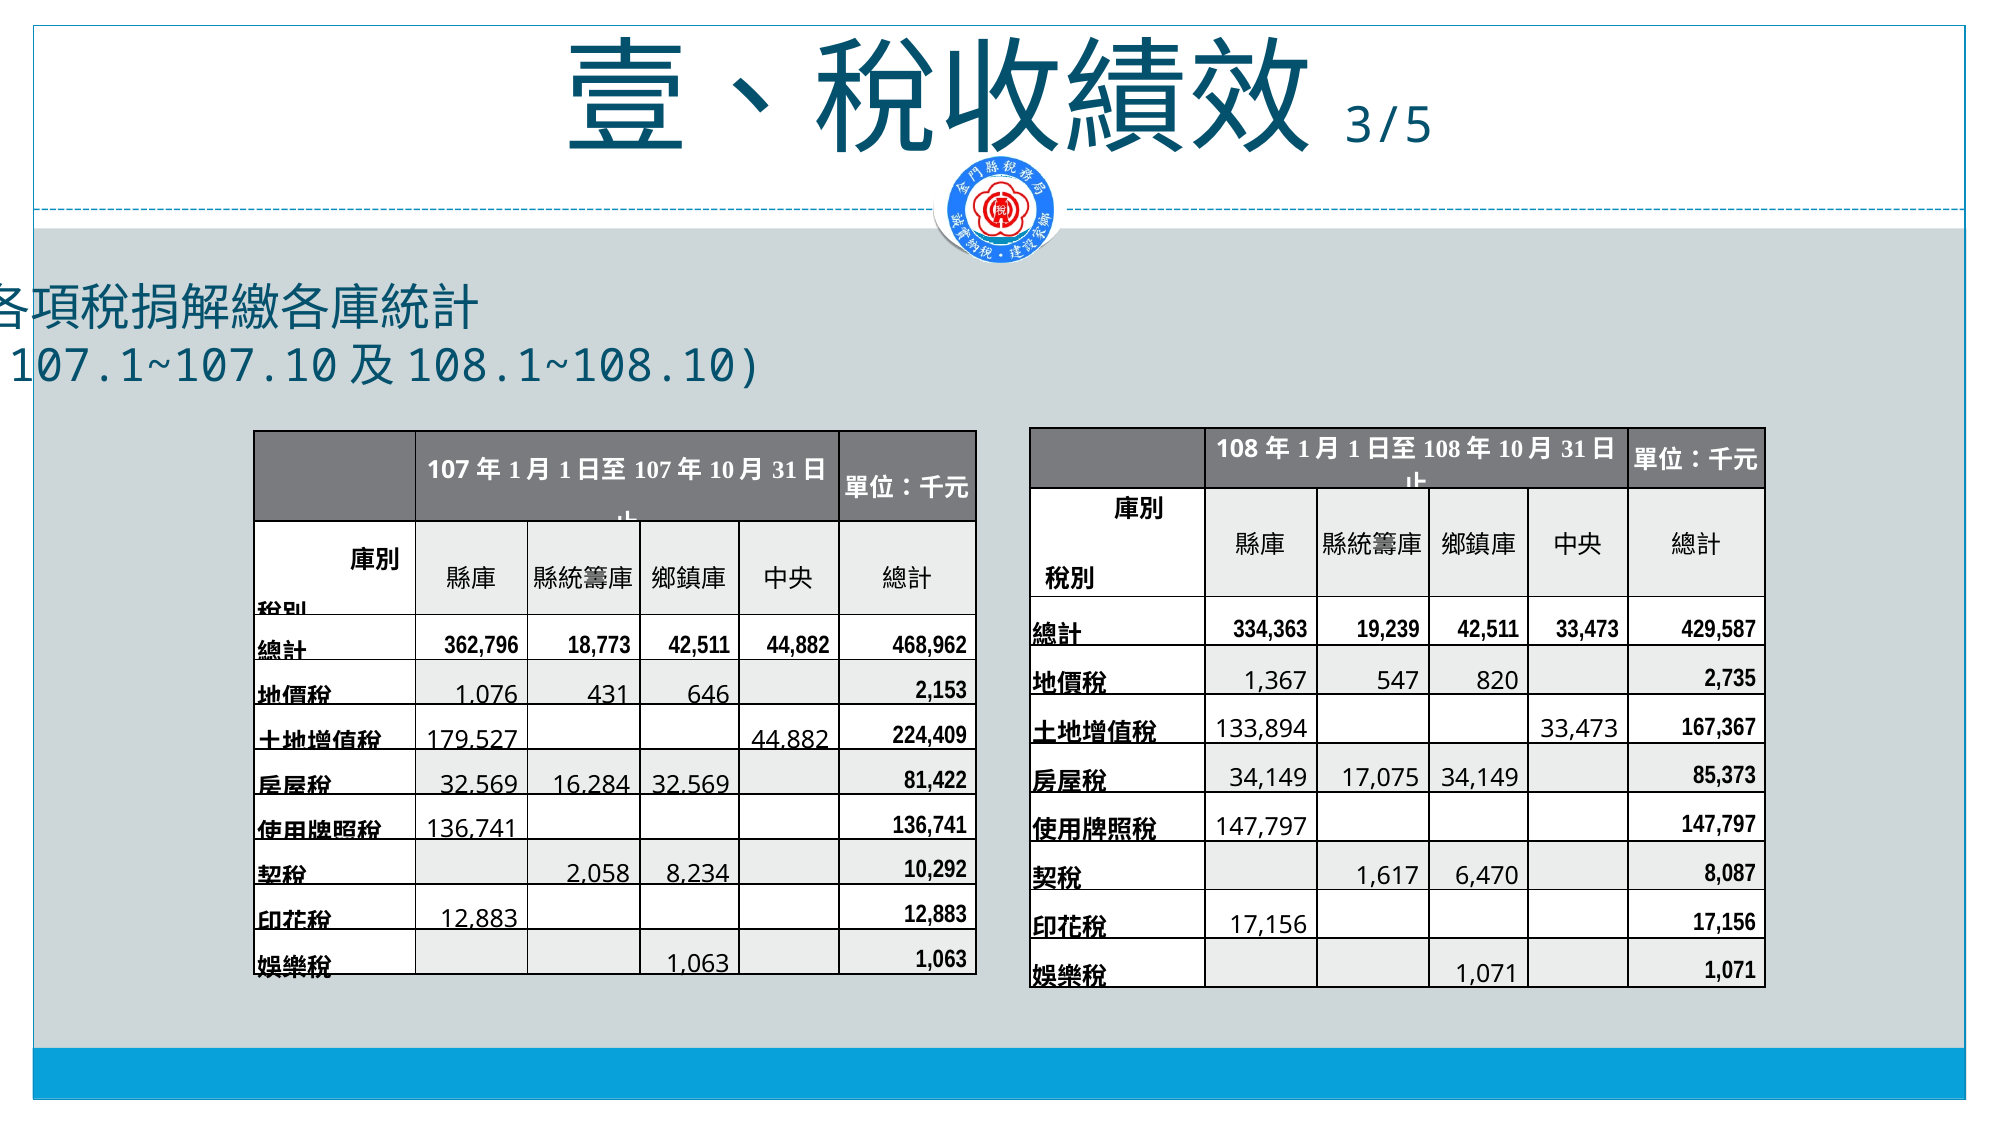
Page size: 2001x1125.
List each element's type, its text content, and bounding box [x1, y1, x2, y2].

table_cell [416, 840, 527, 883]
table_cell 土地增值稅 [1031, 695, 1204, 742]
table_cell 1,071 [1430, 939, 1527, 986]
table_cell 土地增值稅 [255, 705, 415, 748]
table_cell 1,063 [641, 930, 738, 973]
table_cell 136,741 [416, 795, 527, 838]
table_cell 85,373 [1629, 744, 1764, 791]
table_cell 契稅 [1069, 880, 1075, 889]
table_cell 娛樂稅 [255, 930, 415, 973]
picture [947, 156, 1054, 263]
table_cell 契稅 [255, 840, 415, 883]
table_cell [641, 885, 738, 928]
table_cell 820 [1430, 646, 1527, 693]
table_cell 33,473 [1529, 695, 1627, 742]
table_cell 鄉鎮庫 [641, 522, 738, 614]
text_box 壹、稅收績效3/5 [0, 10, 2000, 326]
table_cell 147,797 [1629, 793, 1764, 840]
table_cell 印花稅 [1089, 923, 1095, 937]
table_cell 地價稅 [1089, 679, 1095, 693]
table_cell [528, 705, 639, 748]
table_cell 44,882 [740, 705, 838, 748]
table_cell 契稅 [1031, 842, 1204, 889]
table_cell 娛樂稅 [1089, 972, 1095, 986]
table_cell [1318, 939, 1428, 986]
table_cell 娛樂稅 [1031, 939, 1204, 986]
table_cell 2,058 [528, 840, 639, 883]
table_cell 224,409 [840, 705, 975, 748]
table_cell 使用牌照稅 [1031, 793, 1204, 840]
table_cell 娛樂稅 [314, 963, 320, 973]
table_cell 1,063 [840, 930, 975, 973]
table_cell 縣庫 [1206, 489, 1316, 596]
table_cell 中央 [1529, 489, 1627, 596]
table_cell [528, 885, 639, 928]
table_cell 房屋稅 [1089, 777, 1095, 791]
table_cell 10,292 [840, 840, 975, 883]
table_cell 1,076 [478, 687, 486, 701]
table_cell 44,882 [740, 615, 838, 659]
table_cell [1206, 842, 1316, 889]
table_cell 使用牌照稅 [255, 795, 415, 838]
table_cell 總計 [1031, 597, 1204, 644]
table_cell 136,741 [840, 795, 975, 838]
table_cell 12,883 [416, 885, 527, 928]
table_cell 8,087 [1629, 842, 1764, 889]
table_cell 地價稅 [255, 660, 415, 703]
table_cell [416, 930, 527, 973]
table_cell 房屋稅 [1031, 744, 1204, 791]
table_cell 19,239 [1318, 597, 1428, 644]
table_cell 12,883 [840, 885, 975, 928]
table_cell [1529, 744, 1627, 791]
table_cell 42,511 [1430, 597, 1527, 644]
table_cell [641, 705, 738, 748]
table_cell 房屋稅 [314, 783, 320, 793]
table_cell [641, 795, 738, 838]
table_cell 總計 [840, 522, 975, 614]
table_cell [740, 840, 838, 883]
table_cell 使用牌照稅 [1039, 821, 1047, 840]
table_cell 33,473 [1529, 597, 1627, 644]
table_cell 契稅 [1064, 874, 1070, 889]
table_cell 34,149 [1430, 744, 1527, 791]
table_cell 147,797 [1206, 793, 1316, 840]
table_cell 土地增值稅 [338, 734, 346, 748]
table_cell [1529, 646, 1627, 693]
table_cell 468,962 [840, 615, 975, 659]
table_cell 中央 [740, 522, 838, 614]
table_cell [1529, 793, 1627, 840]
table_cell 18,773 [528, 615, 639, 659]
table_cell 契稅 [1040, 870, 1047, 876]
table_cell 2,735 [1629, 646, 1764, 693]
table_cell 362,796 [416, 615, 527, 659]
table_cell [1318, 890, 1428, 937]
table_cell 133,894 [1206, 695, 1316, 742]
table_cell 土地增值稅 [1113, 724, 1121, 742]
table_cell [740, 885, 838, 928]
table_cell [740, 750, 838, 793]
table_cell 縣庫 [416, 522, 527, 614]
table_cell 印花稅 [255, 885, 415, 928]
table_header [1031, 429, 1204, 487]
table_cell [740, 930, 838, 973]
table_cell 34,149 [1206, 744, 1316, 791]
table_cell 547 [1318, 646, 1428, 693]
table_cell 8,234 [641, 840, 738, 883]
table_cell 32,569 [641, 750, 738, 793]
table_cell 431 [528, 660, 639, 703]
table_cell [740, 795, 838, 838]
table_cell 167,367 [1629, 695, 1764, 742]
table_cell 6,470 [1430, 842, 1527, 889]
table_cell 1,617 [1318, 842, 1428, 889]
table_header [255, 432, 415, 520]
table_cell [1430, 695, 1527, 742]
table_cell 646 [641, 660, 738, 703]
table_cell 1,367 [1206, 646, 1316, 693]
table_cell 17,075 [1318, 744, 1428, 791]
table_cell 縣統籌庫 [1318, 489, 1428, 596]
table_cell 429,587 [1629, 597, 1764, 644]
table_cell [528, 795, 639, 838]
table_cell 地價稅 [1031, 646, 1204, 693]
text_box 各項稅捐解繳各庫統計 (107.1~107.10及108.1~108.10) [0, 267, 779, 398]
table_cell 縣統籌庫 [528, 522, 639, 614]
table_header 單位：千元 [1629, 429, 1764, 487]
table_cell [1206, 939, 1316, 986]
table_cell 庫別 稅別 [255, 522, 415, 614]
table_cell 1,071 [1629, 939, 1764, 986]
table_cell [740, 660, 838, 703]
table_cell 17,156 [1629, 890, 1764, 937]
table_cell 鄉鎮庫 [1430, 489, 1527, 596]
table_cell 16,284 [528, 750, 639, 793]
table_cell [528, 930, 639, 973]
table_cell 總計 [255, 615, 415, 659]
table_cell 印花稅 [1031, 890, 1204, 937]
table_cell 房屋稅 [255, 750, 415, 793]
table_cell [1430, 890, 1527, 937]
table_cell 334,363 [1206, 597, 1316, 644]
table_header 單位：千元 [840, 432, 975, 520]
table_cell 庫別 稅別 [1031, 489, 1204, 596]
table_header 108年1月1日至108年10月31日止 [1206, 429, 1627, 487]
table_cell 印花稅 [314, 918, 320, 928]
table_cell 179,527 [416, 705, 527, 748]
table_cell 17,156 [1206, 890, 1316, 937]
table_cell [1529, 842, 1627, 889]
table_cell 32,569 [416, 750, 527, 793]
table_header 107年1月1日至107年10月31日止 [416, 432, 838, 520]
table_cell 契稅 [289, 873, 295, 883]
table_cell 42,511 [641, 615, 738, 659]
table_cell 總計 [1629, 489, 1764, 596]
table_cell [1318, 695, 1428, 742]
table_cell 契稅 [1038, 883, 1053, 889]
table_cell 81,422 [840, 750, 975, 793]
table_cell 1,076 [416, 660, 527, 703]
table_cell [1529, 939, 1627, 986]
table_cell 地價稅 [314, 693, 320, 703]
table_cell 契稅 [265, 869, 272, 875]
table_cell 2,153 [840, 660, 975, 703]
table_cell [1529, 890, 1627, 937]
table_cell [1318, 793, 1428, 840]
table_cell [1430, 793, 1527, 840]
